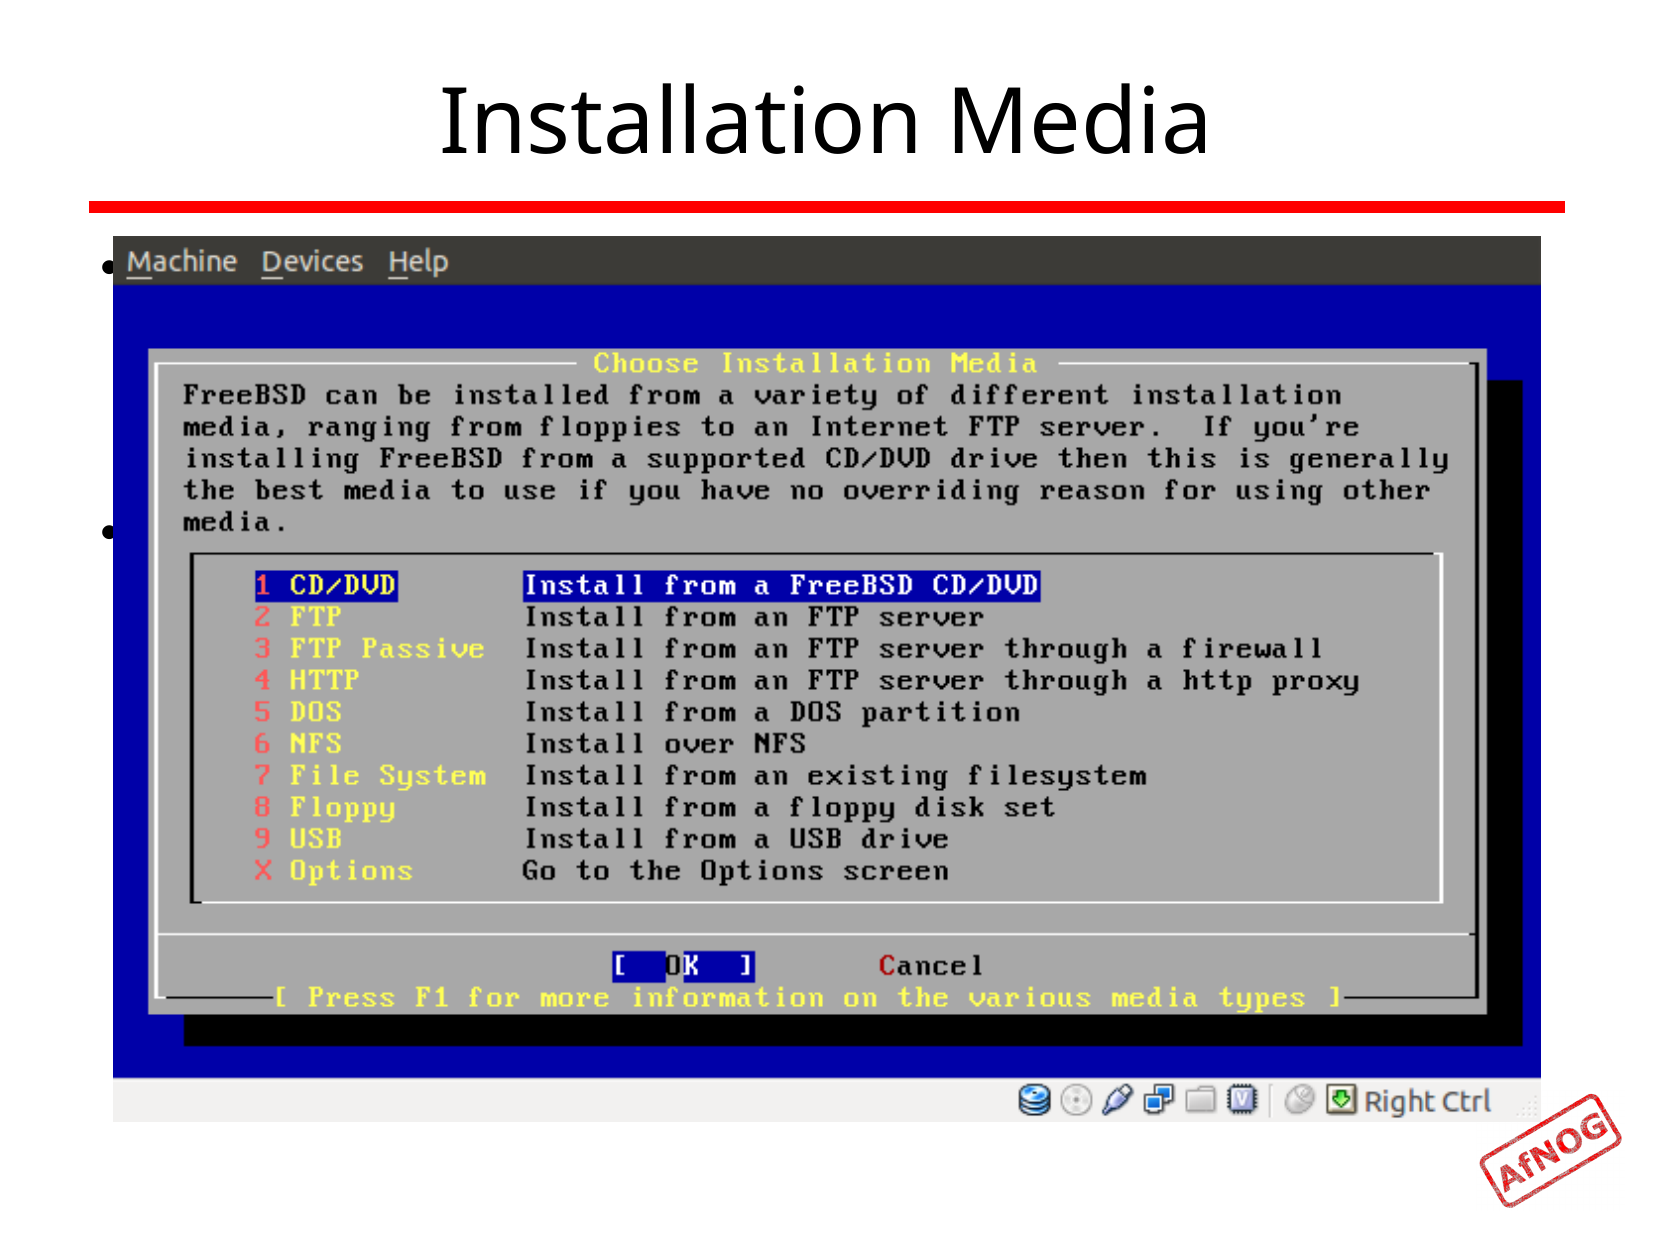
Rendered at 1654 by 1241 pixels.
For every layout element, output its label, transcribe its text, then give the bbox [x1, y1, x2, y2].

picture [319, 236, 1572, 1122]
picture [1476, 1090, 1625, 1211]
list If installing from CD or DVD: Choose CD/DVD If installing from the LAN (network): Choose FTP Choose URL to access the local mirror Enter (on one line): ftp://196.200.219.250/fb82 [82, 236, 319, 1115]
title Installation Media [88, 36, 1565, 200]
